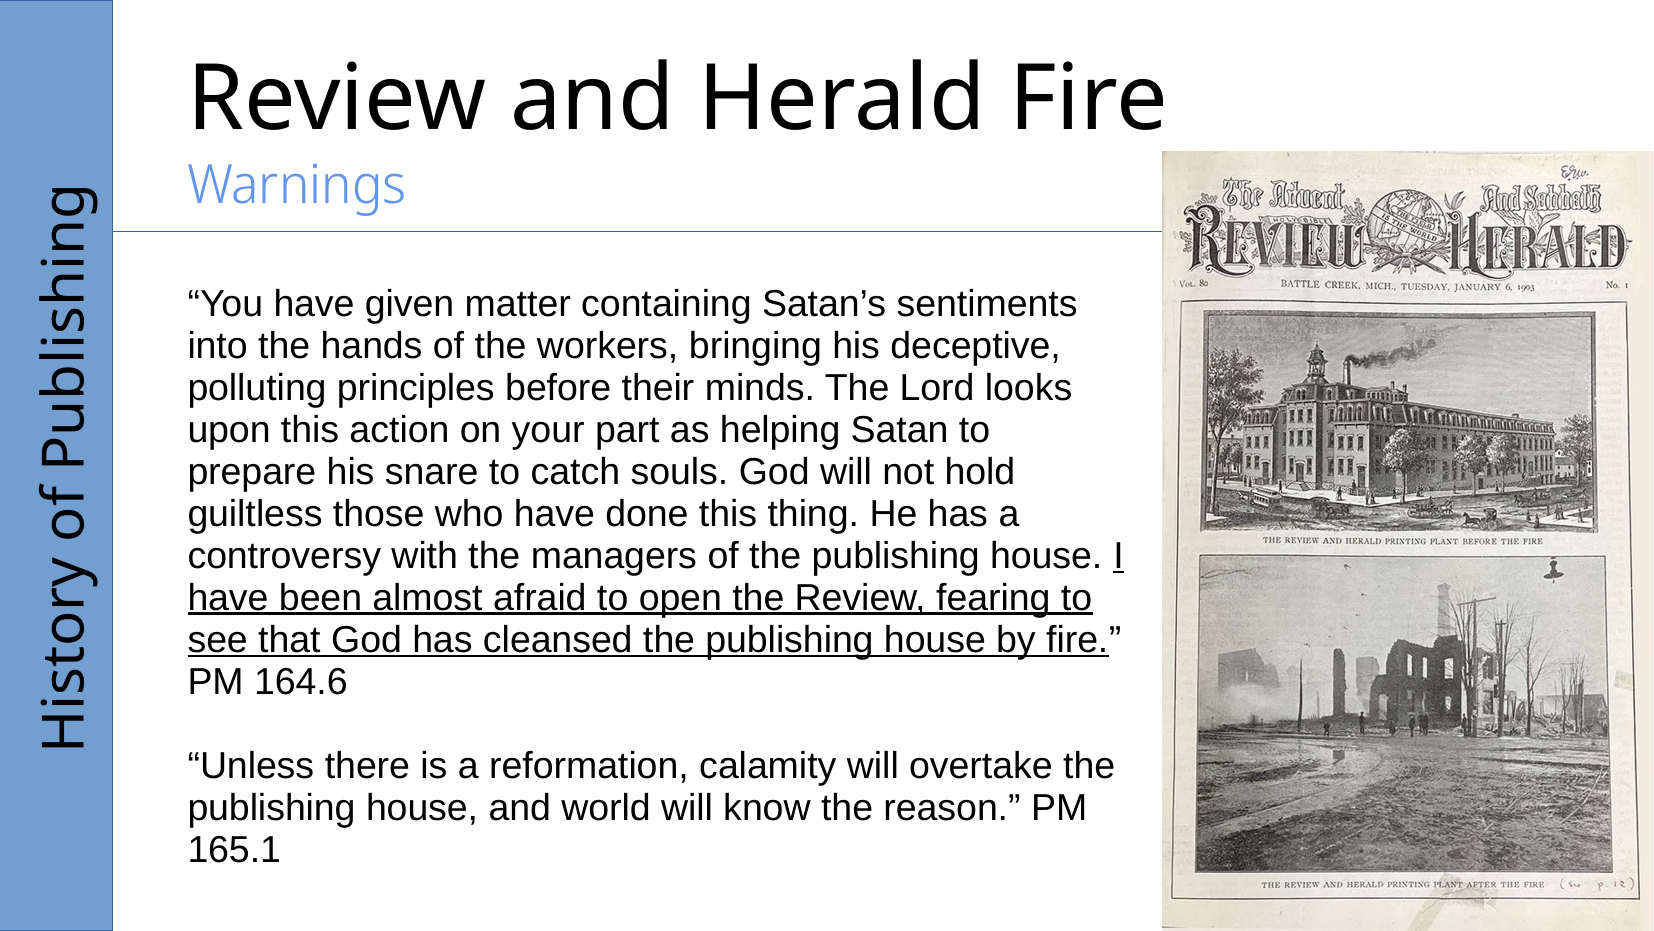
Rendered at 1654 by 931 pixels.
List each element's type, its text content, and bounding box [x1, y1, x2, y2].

text_box History of Publishing [13, 37, 105, 901]
subtitle “You have given matter containing Satan’s sentiments into the hands of the workers, bringing his deceptive, polluting principles before their minds. The Lord looks upon this action on your part as helping Satan to prepare his snare to catch souls. God will not hold guiltless those who have done this thing. He has a controversy with the managers of the publishing house. I have been almost afraid to open the Review, fearing to see that God has cleansed the publishing house by fire.” PM 164.6 “Unless there is a reformation, calamity will overtake the publishing house, and world will know the reason.” PM 165.1 [187, 282, 1126, 871]
title Warnings [187, 125, 1571, 231]
title Warnings [187, 232, 1162, 239]
title Review and Herald Fire [187, 33, 1571, 125]
picture [1162, 151, 1654, 931]
text_box [0, 0, 113, 931]
